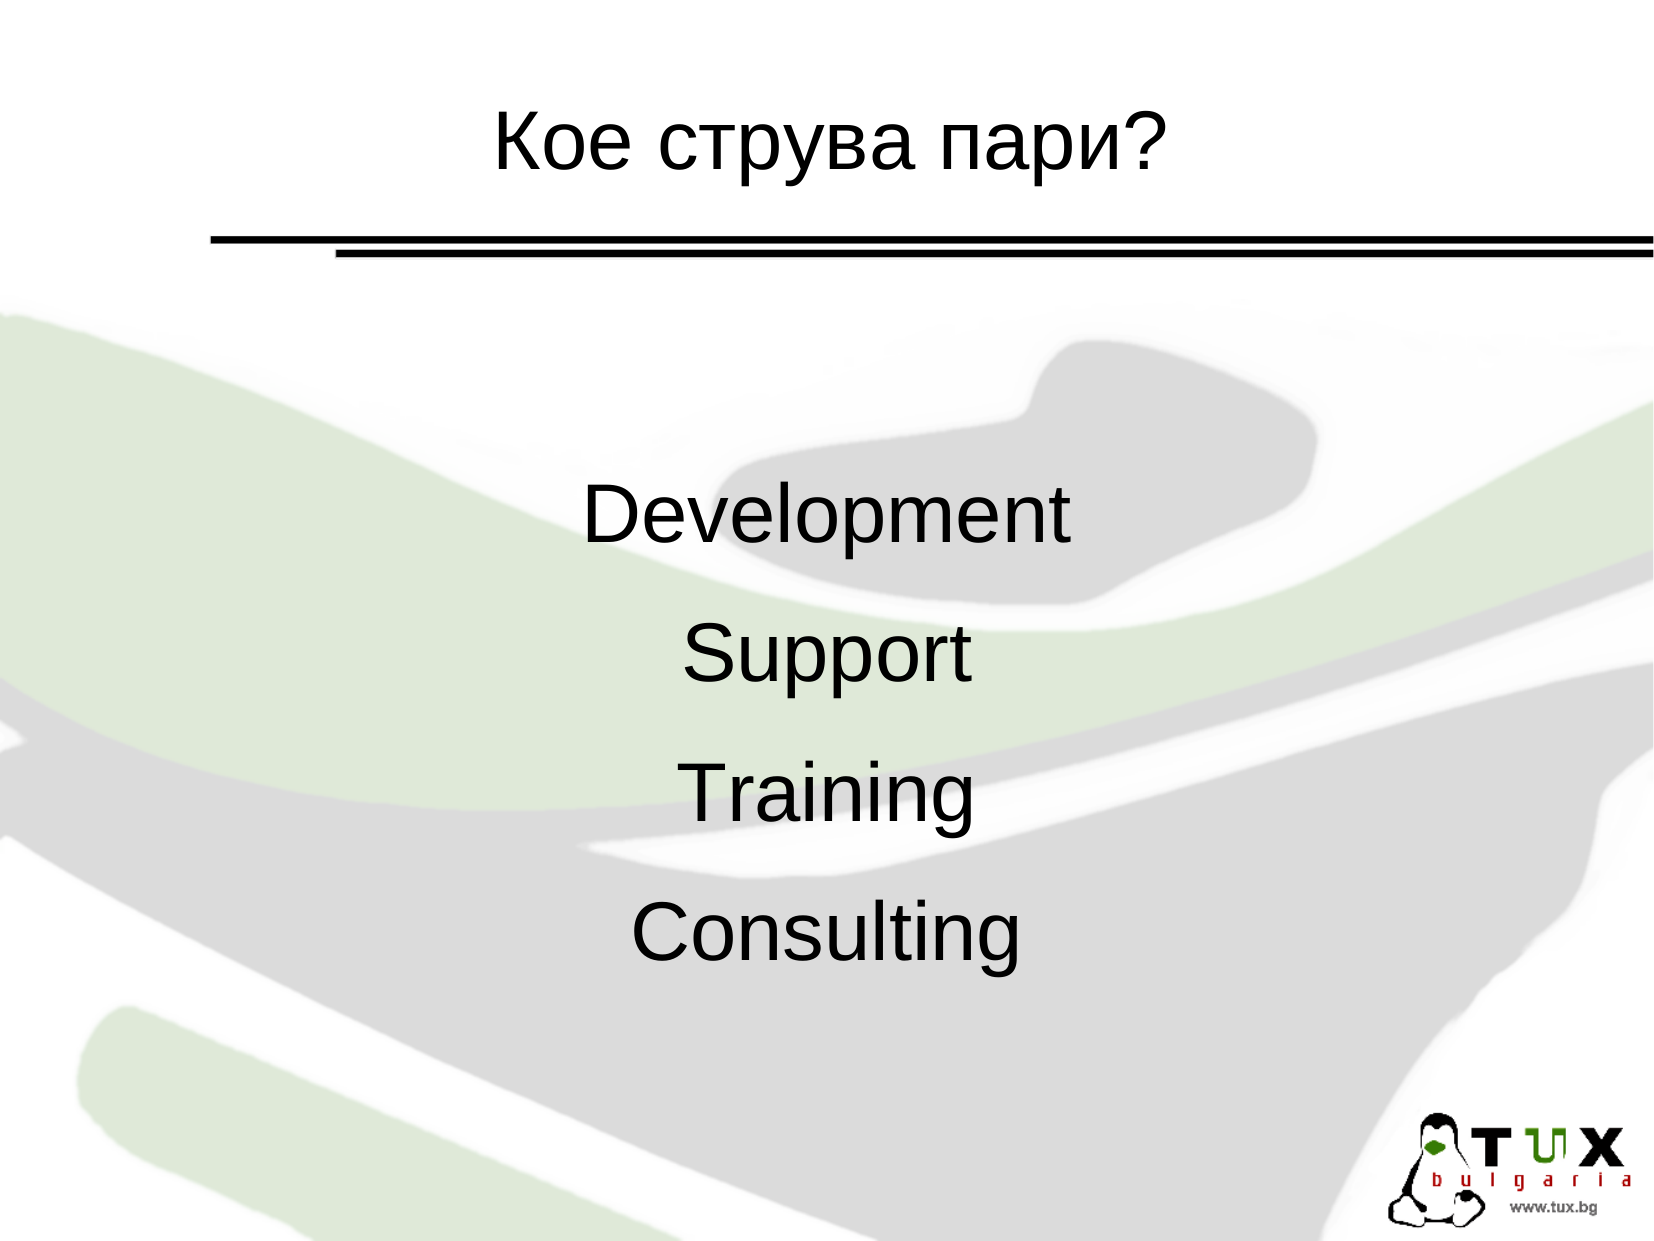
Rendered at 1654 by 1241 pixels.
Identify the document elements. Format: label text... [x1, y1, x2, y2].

subtitle Development Support Training Consulting [82, 308, 1571, 1091]
picture [0, 0, 1654, 1241]
title Кое струва пари? [86, 37, 1576, 245]
